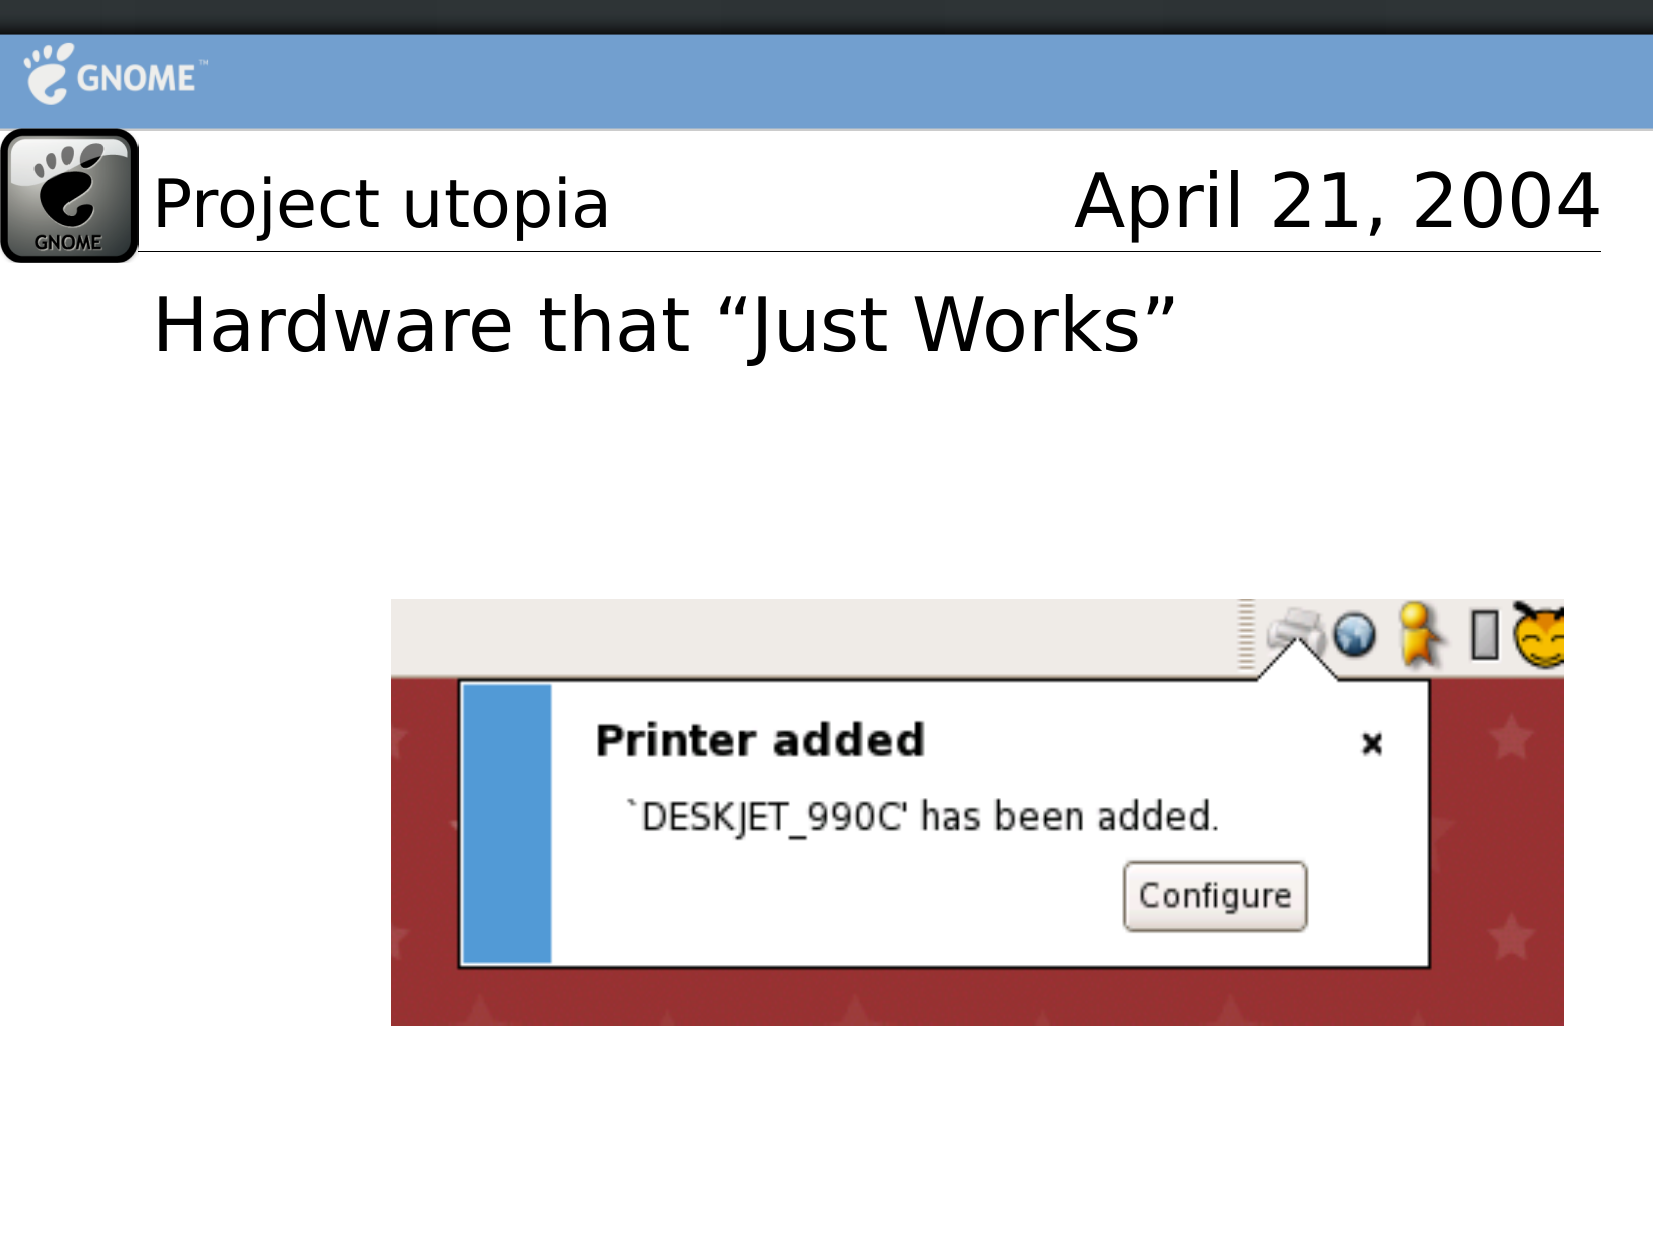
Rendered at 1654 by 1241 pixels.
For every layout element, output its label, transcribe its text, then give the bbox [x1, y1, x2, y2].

picture [391, 599, 1564, 1026]
text_box Hardware that “Just Works” [138, 274, 1376, 377]
picture [0, 0, 1653, 263]
text_box Project utopia [139, 158, 1059, 251]
text_box April 21, 2004 [1059, 150, 1654, 253]
